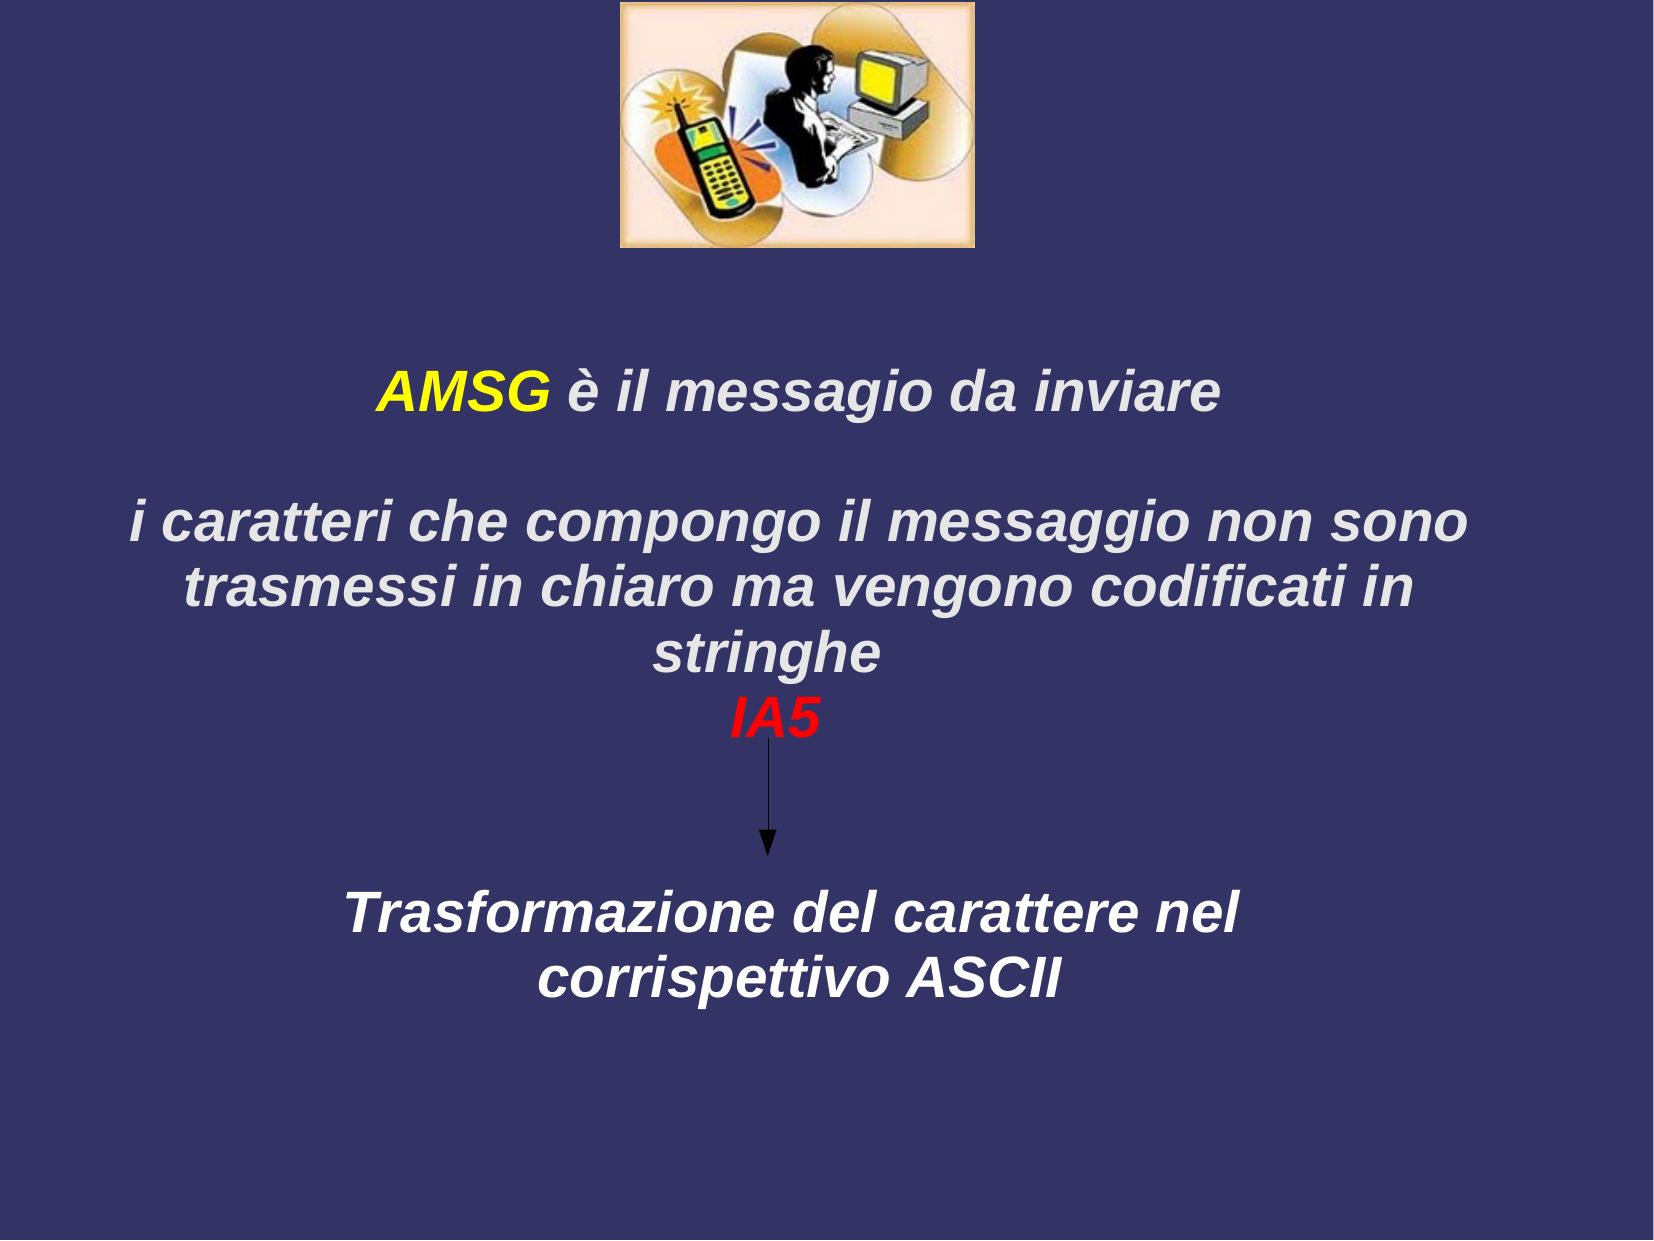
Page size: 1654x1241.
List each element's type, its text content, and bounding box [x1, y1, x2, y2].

picture [620, 2, 975, 248]
title AMSG è il messagio da inviare i caratteri che compongo il messaggio non sono trasmessi in chiaro ma vengono codificati in stringhe IA5 Trasformazione del carattere nel corrispettivo ASCII [93, 287, 1506, 1091]
